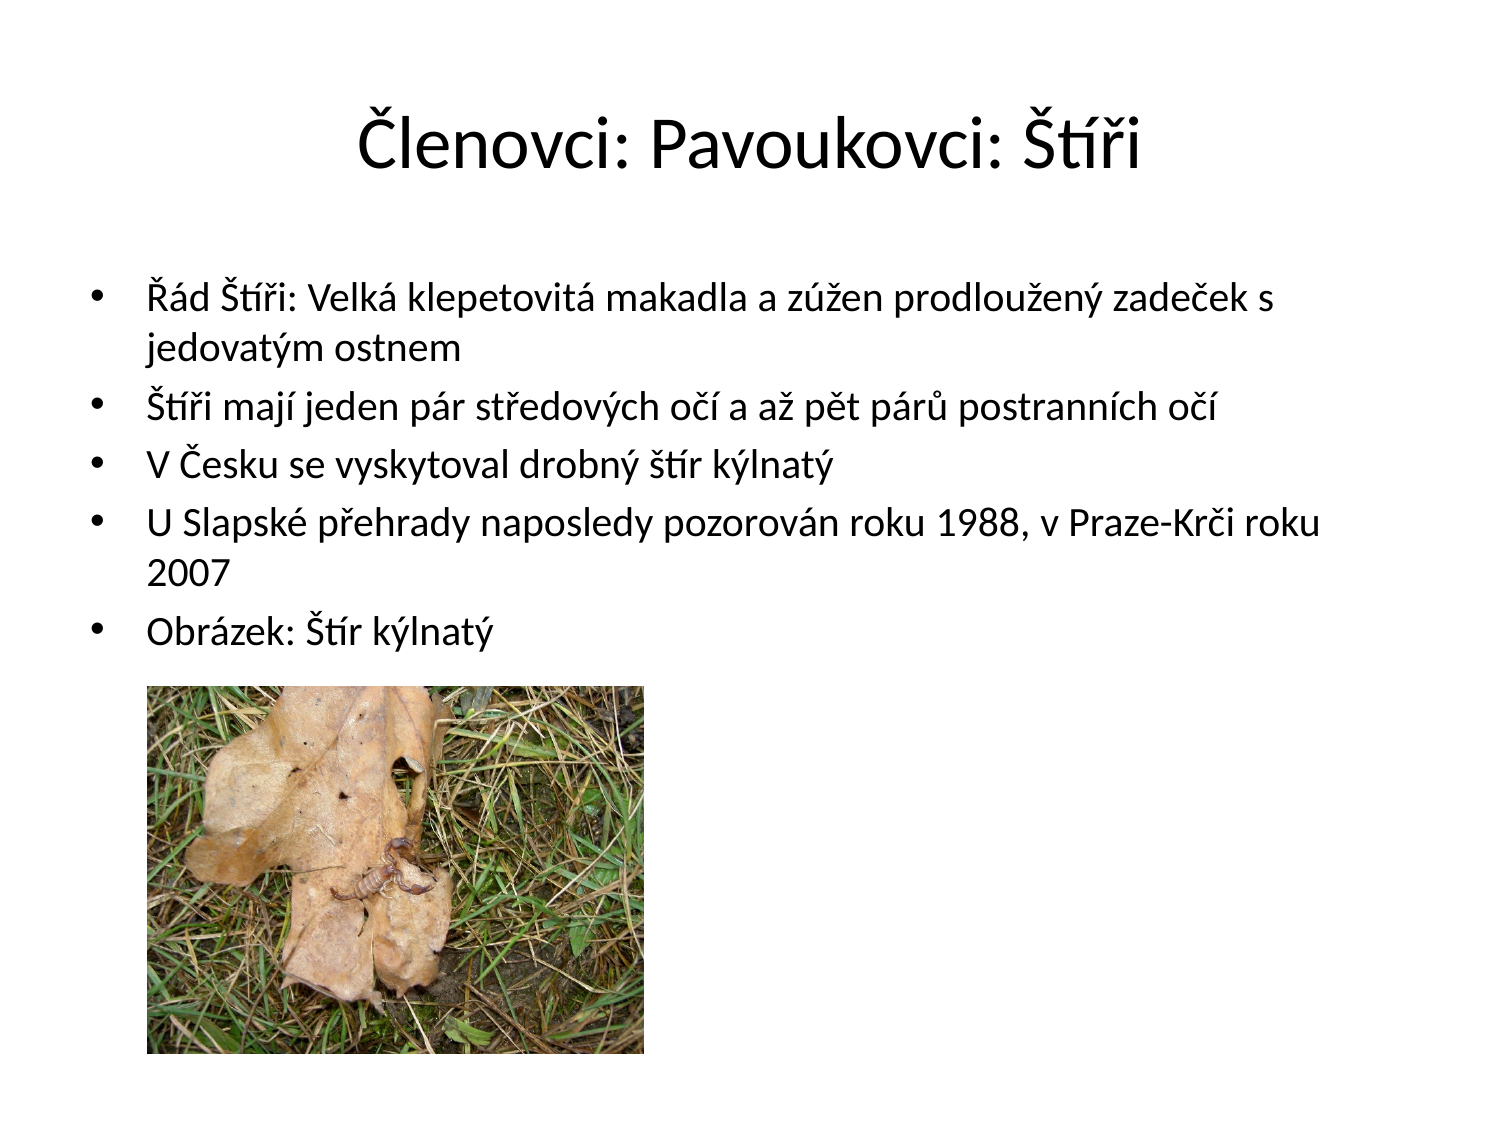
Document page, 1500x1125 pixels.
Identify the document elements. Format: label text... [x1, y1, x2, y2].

list Řád Štíři: Velká klepetovitá makadla a zúžen prodloužený zadeček s jedovatým ostnem Štíři mají jeden pár středových očí a až pět párů postranních očí V Česku se vyskytoval drobný štír kýlnatý U Slapské přehrady naposledy pozorován roku 1988, v Praze-Krči roku 2007 Obrázek: Štír kýlnatý [75, 262, 1425, 1005]
title Členovci: Pavoukovci: Štíři [75, 45, 1425, 233]
picture [147, 686, 644, 1054]
